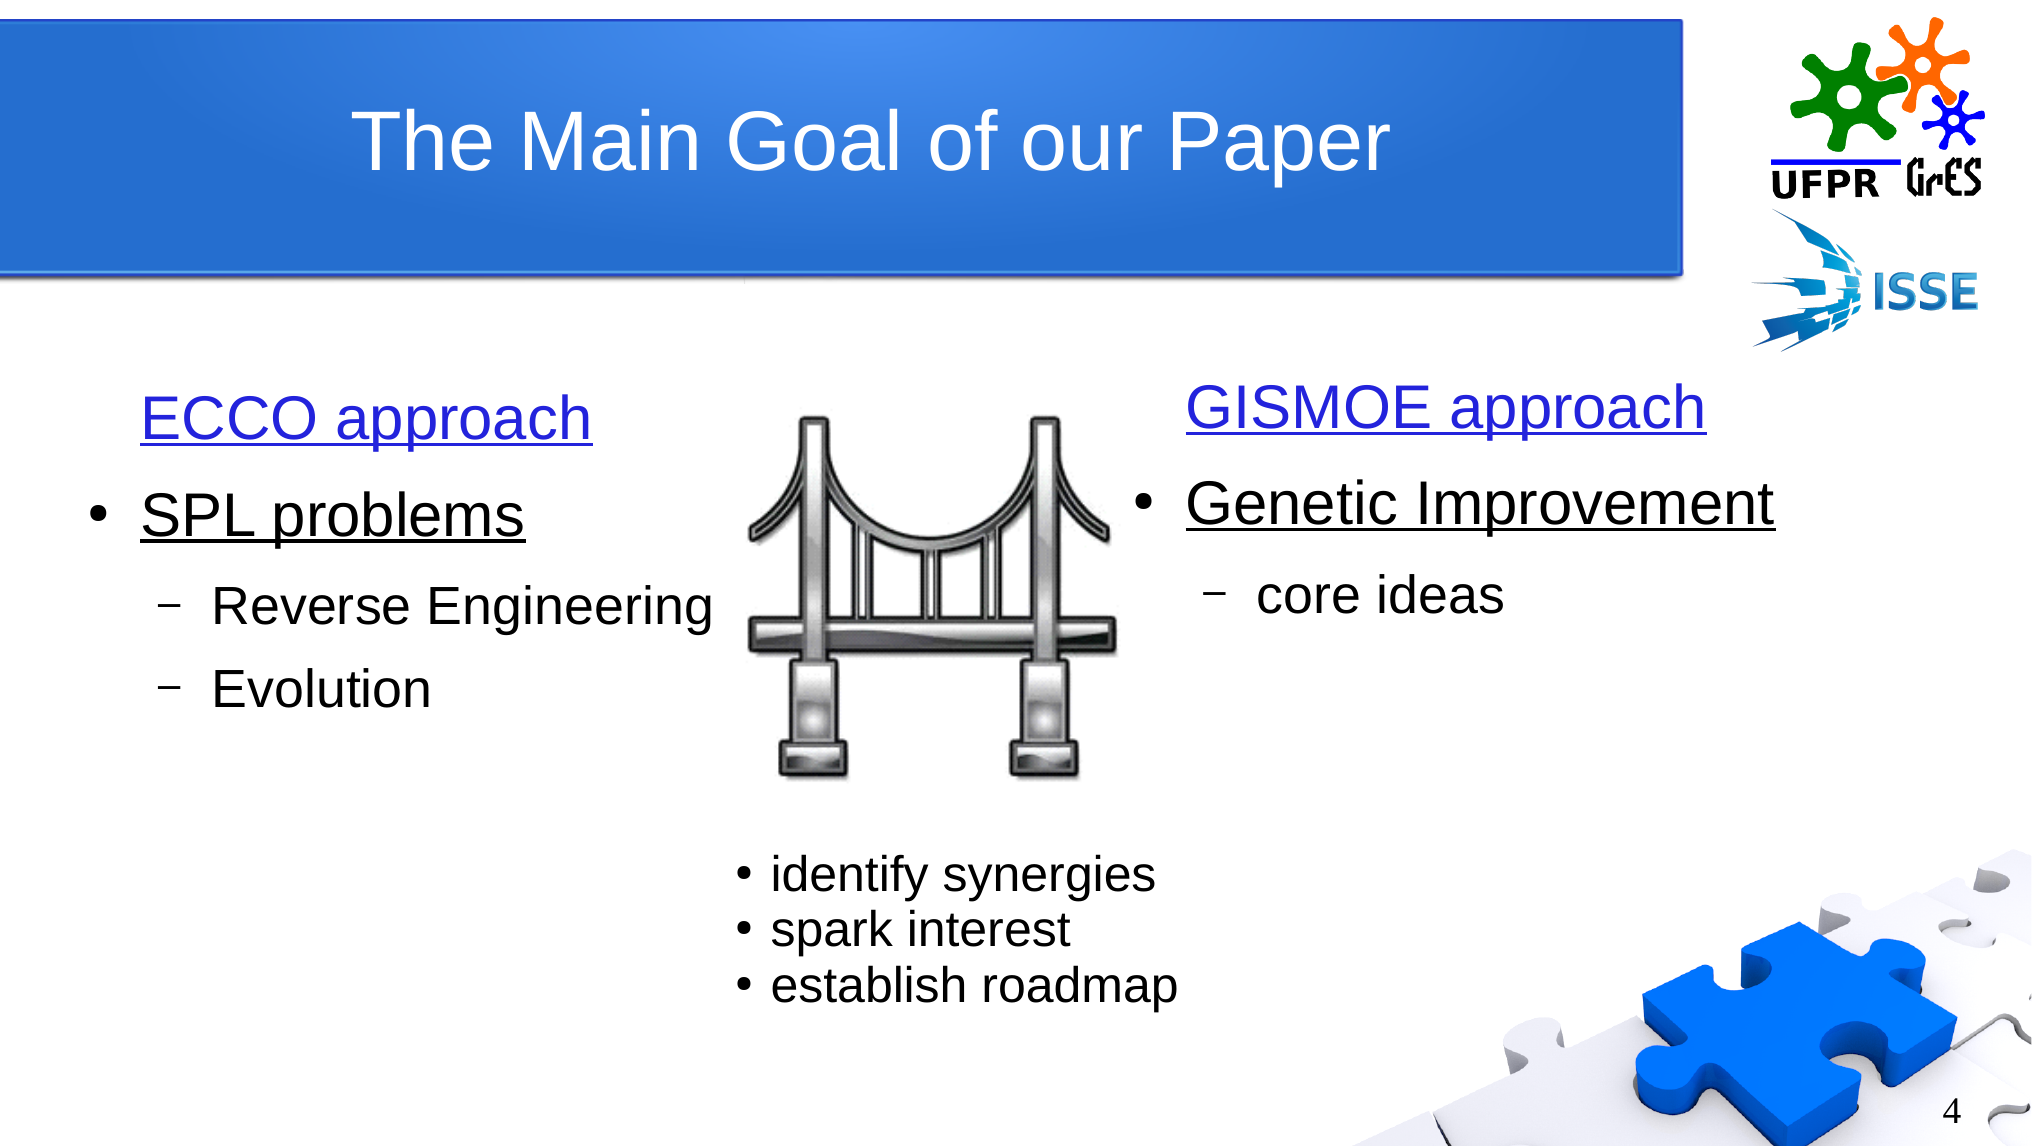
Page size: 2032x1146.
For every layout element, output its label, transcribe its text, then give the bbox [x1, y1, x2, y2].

picture [1334, 753, 2032, 1146]
list GISMOE approach Genetic Improvement core ideas [1114, 372, 1855, 1037]
text_box identify synergies spark interest establish roadmap [720, 838, 1205, 1021]
picture [1736, 200, 1997, 366]
list ECCO approach SPL problems Reverse Engineering Evolution [69, 383, 810, 1049]
picture [0, 19, 1689, 284]
title The Main Goal of our Paper [101, 45, 1666, 237]
picture [810, 404, 1114, 810]
picture [1771, 17, 1985, 199]
